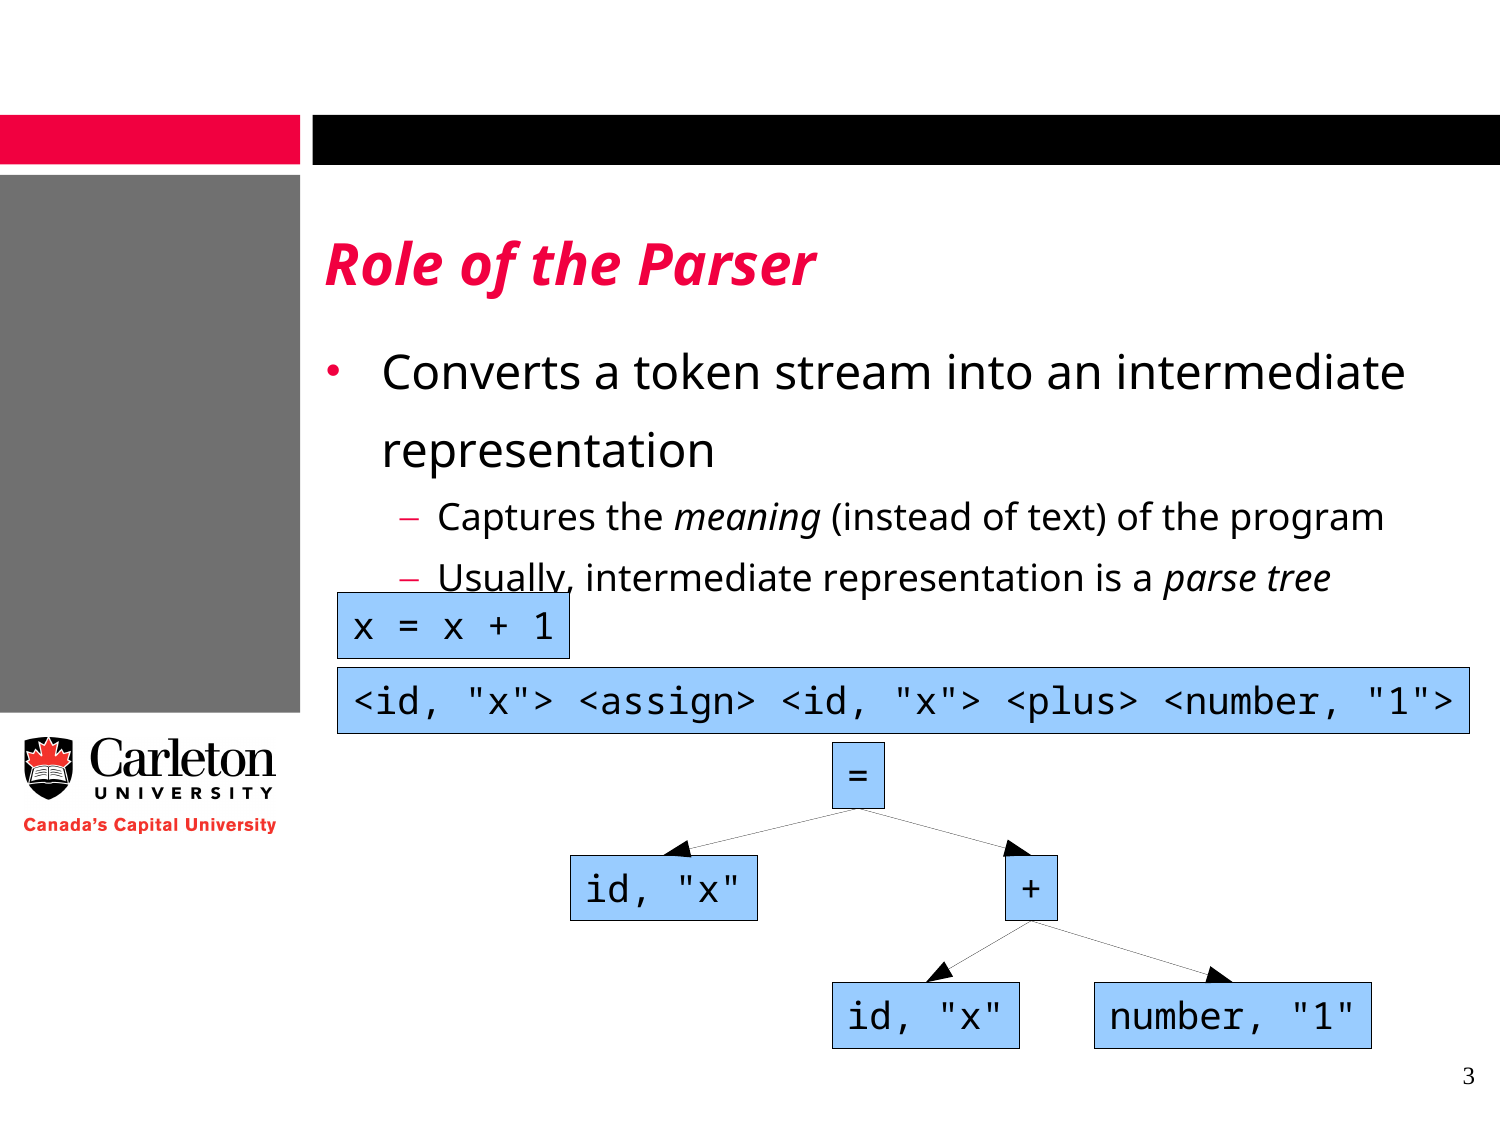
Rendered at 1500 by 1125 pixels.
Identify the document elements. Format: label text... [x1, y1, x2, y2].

text_box id, "x" [570, 862, 758, 921]
text_box x = x + 1 [337, 600, 570, 659]
text_box id, "x" [832, 989, 1020, 1049]
picture [24, 737, 276, 834]
text_box = [832, 750, 885, 809]
list Converts a token stream into an intermediate representation Captures the meaning (instead of text) of the program Usually, intermediate representation is a parse tree [324, 324, 1450, 1068]
text_box <id, "x"> <assign> <id, "x"> <plus> <number, "1"> [337, 675, 1470, 734]
text_box + [1005, 862, 1058, 921]
title Role of the Parser [324, 187, 1450, 324]
text_box number, "1" [1094, 989, 1372, 1049]
